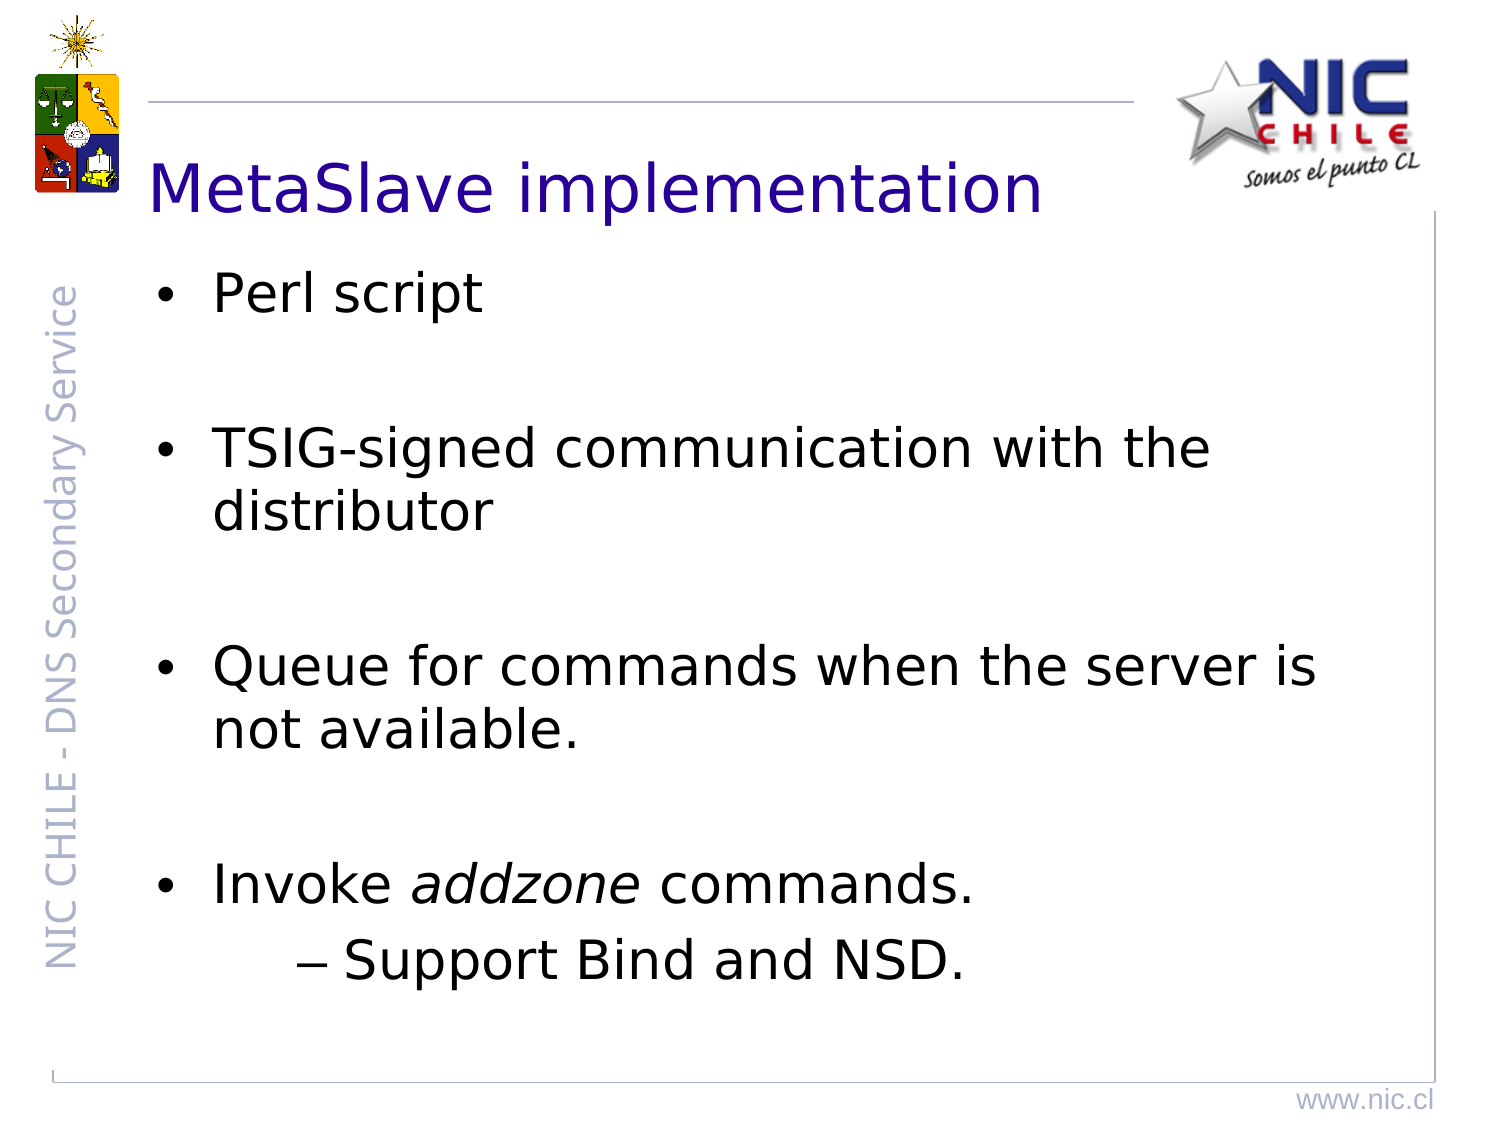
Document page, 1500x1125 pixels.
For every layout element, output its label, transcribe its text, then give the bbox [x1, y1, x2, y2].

title MetaSlave implementation [147, 113, 1353, 262]
list Perl script TSIG-signed communication with the distributor Queue for commands when the server is not available. Invoke addzone commands. Support Bind and NSD. [100, 262, 1426, 1006]
picture [1134, 37, 1463, 211]
picture [30, 9, 124, 199]
